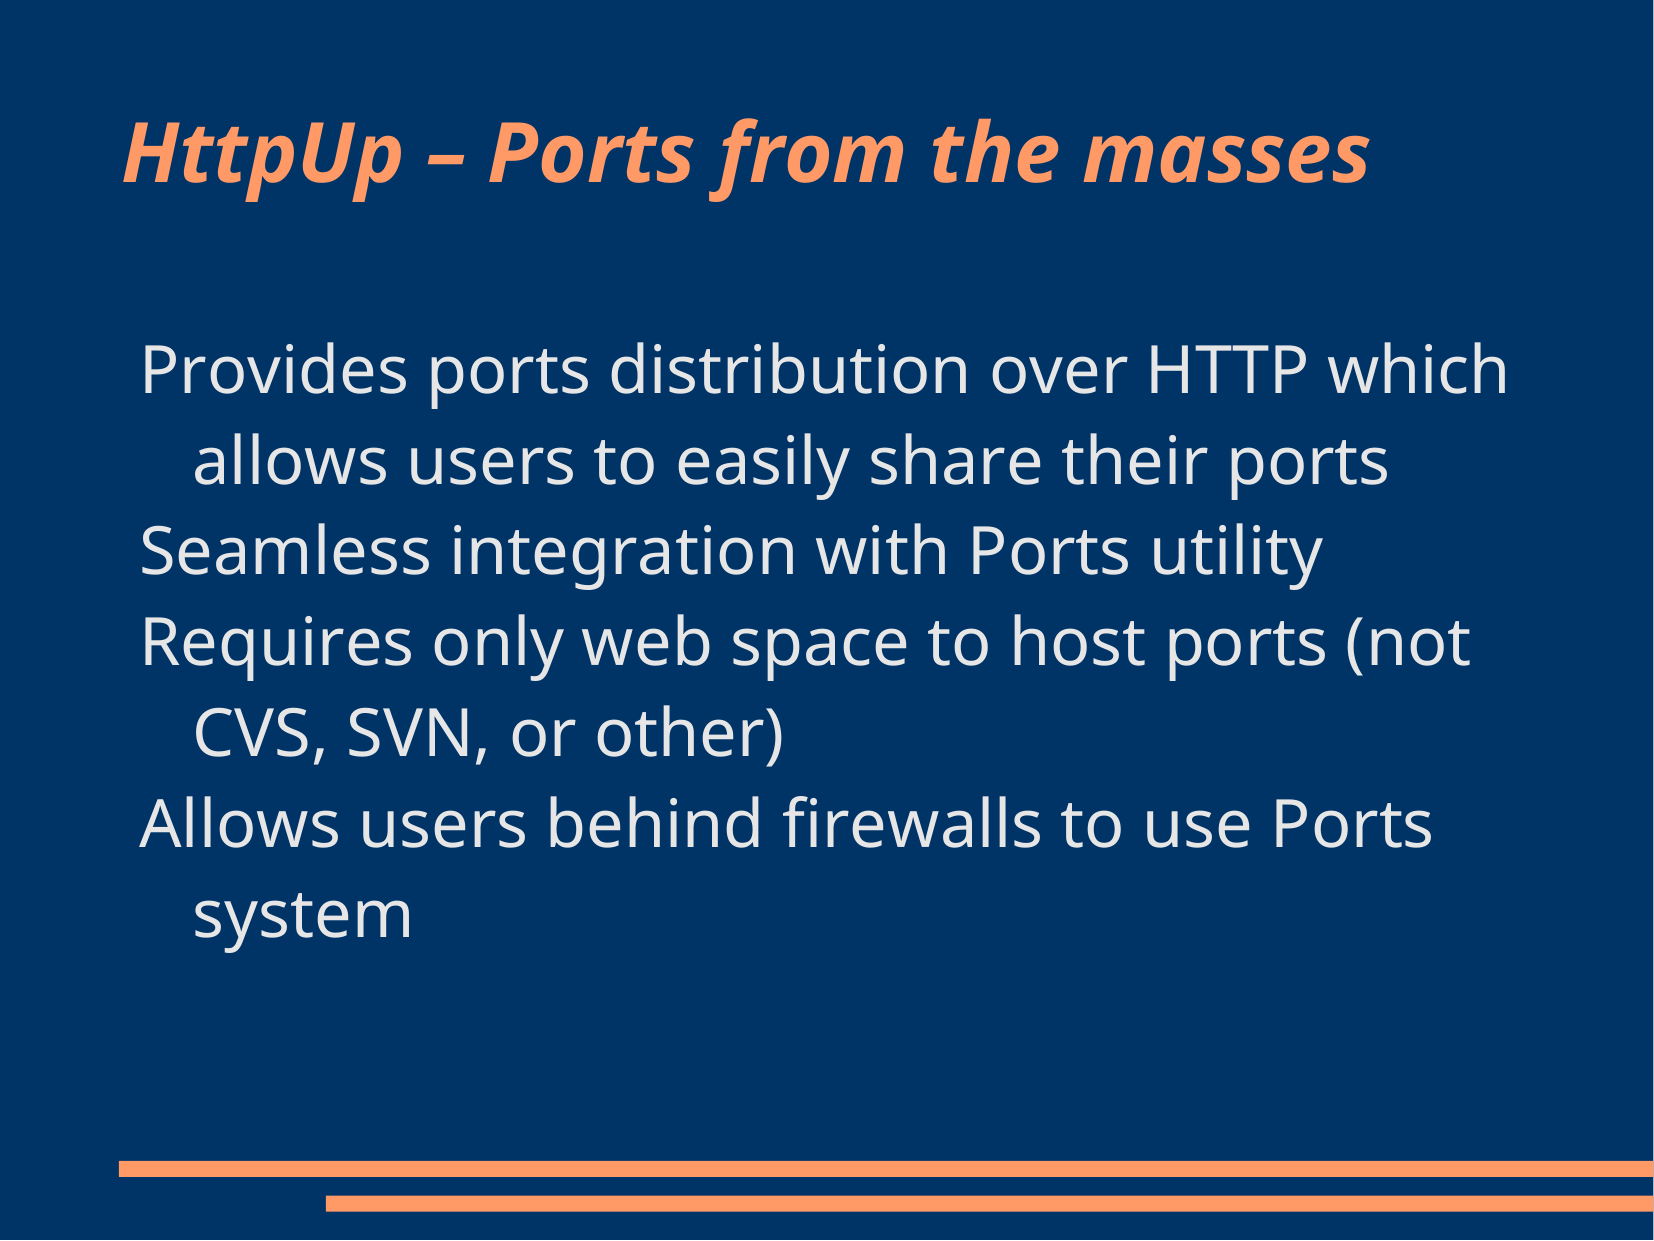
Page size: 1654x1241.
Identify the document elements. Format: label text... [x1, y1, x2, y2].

title HttpUp – Ports from the masses [121, 46, 1534, 254]
list Provides ports distribution over HTTP which allows users to easily share their ports Seamless integration with Ports utility Requires only web space to host ports (not CVS, SVN, or other) Allows users behind firewalls to use Ports system [121, 322, 1561, 1133]
